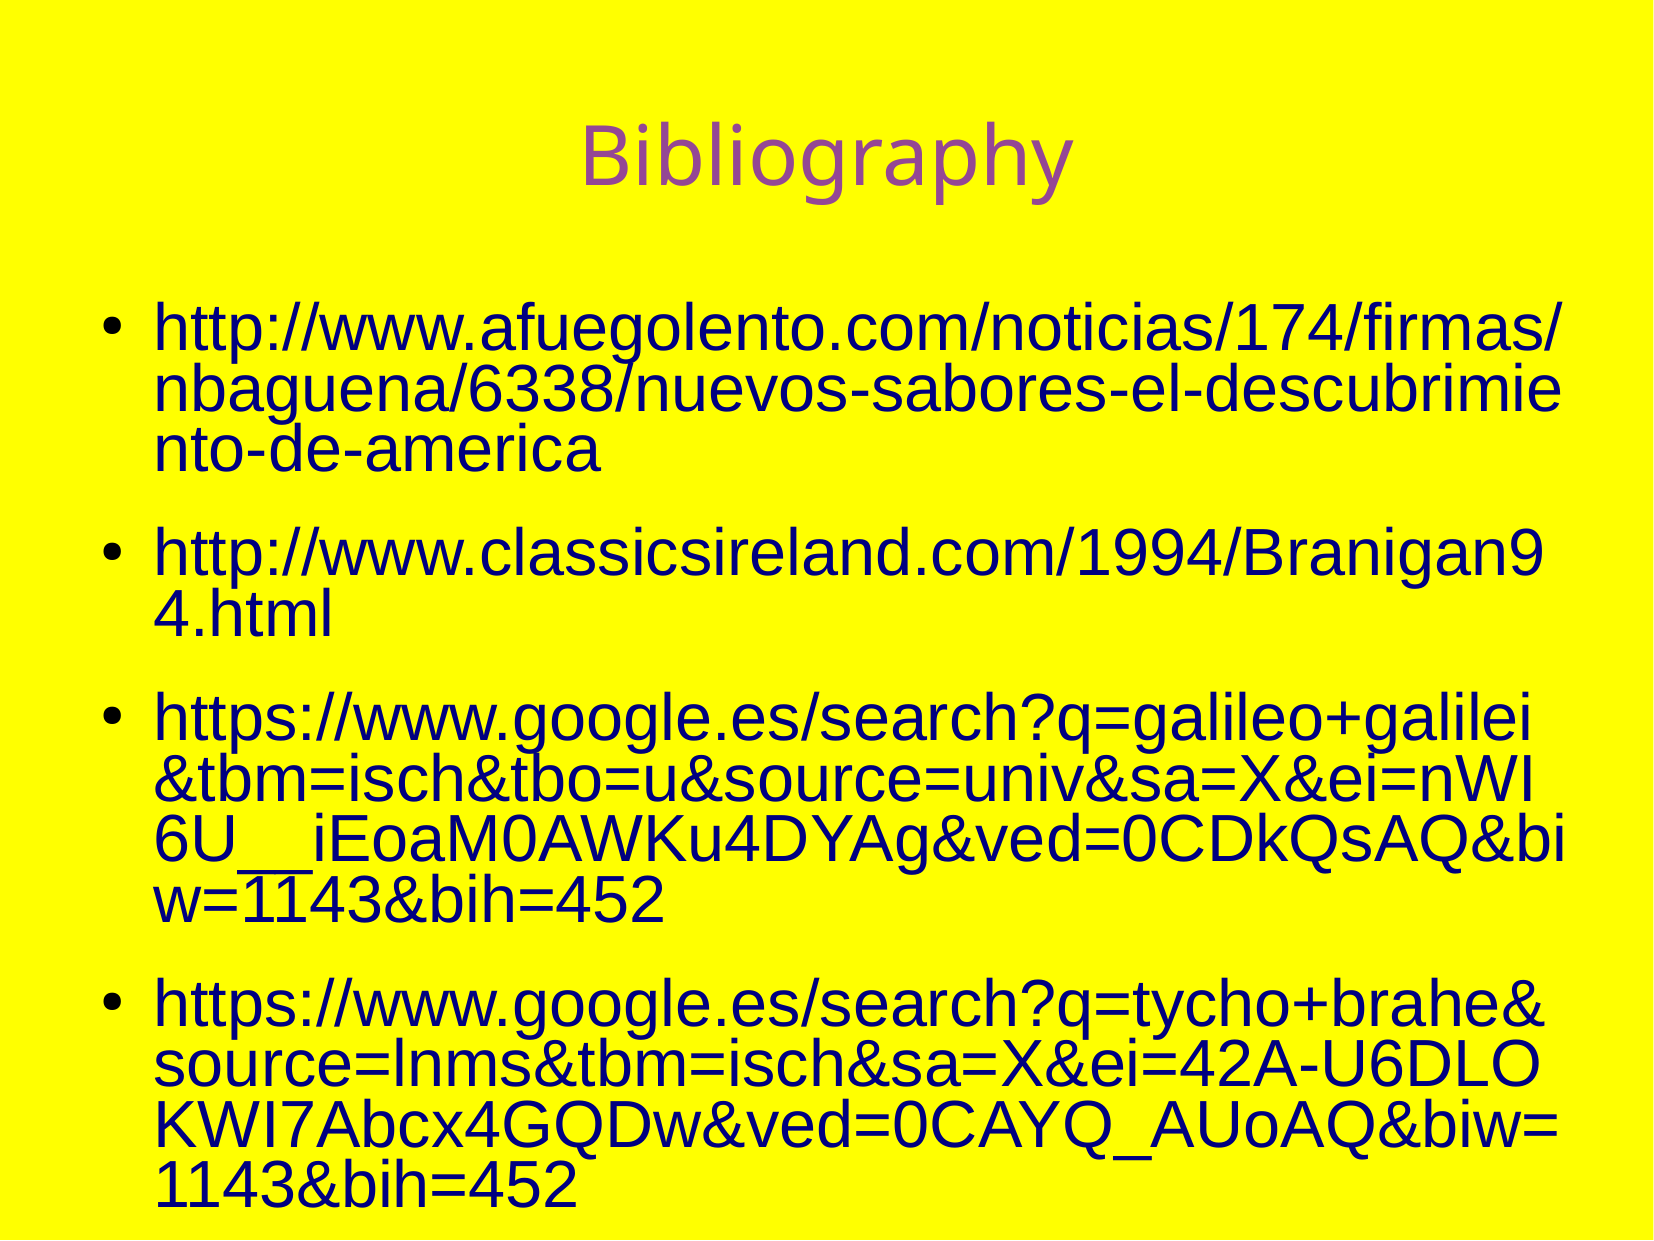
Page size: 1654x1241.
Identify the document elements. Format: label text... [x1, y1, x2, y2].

title Bibliography [82, 49, 1571, 257]
list http://www.afuegolento.com/noticias/174/firmas/nbaguena/6338/nuevos-sabores-el-descubrimiento-de-america http://www.classicsireland.com/1994/Branigan94.html https://www.google.es/search?q=galileo+galilei&tbm=isch&tbo=u&source=univ&sa=X&ei=nWI6U__iEoaM0AWKu4DYAg&ved=0CDkQsAQ&biw=1143&bih=452 https://www.google.es/search?q=tycho+brahe&source=lnms&tbm=isch&sa=X&ei=42A-U6DLOKWI7Abcx4GQDw&ved=0CAYQ_AUoAQ&biw=1143&bih=452 [82, 290, 1571, 1109]
